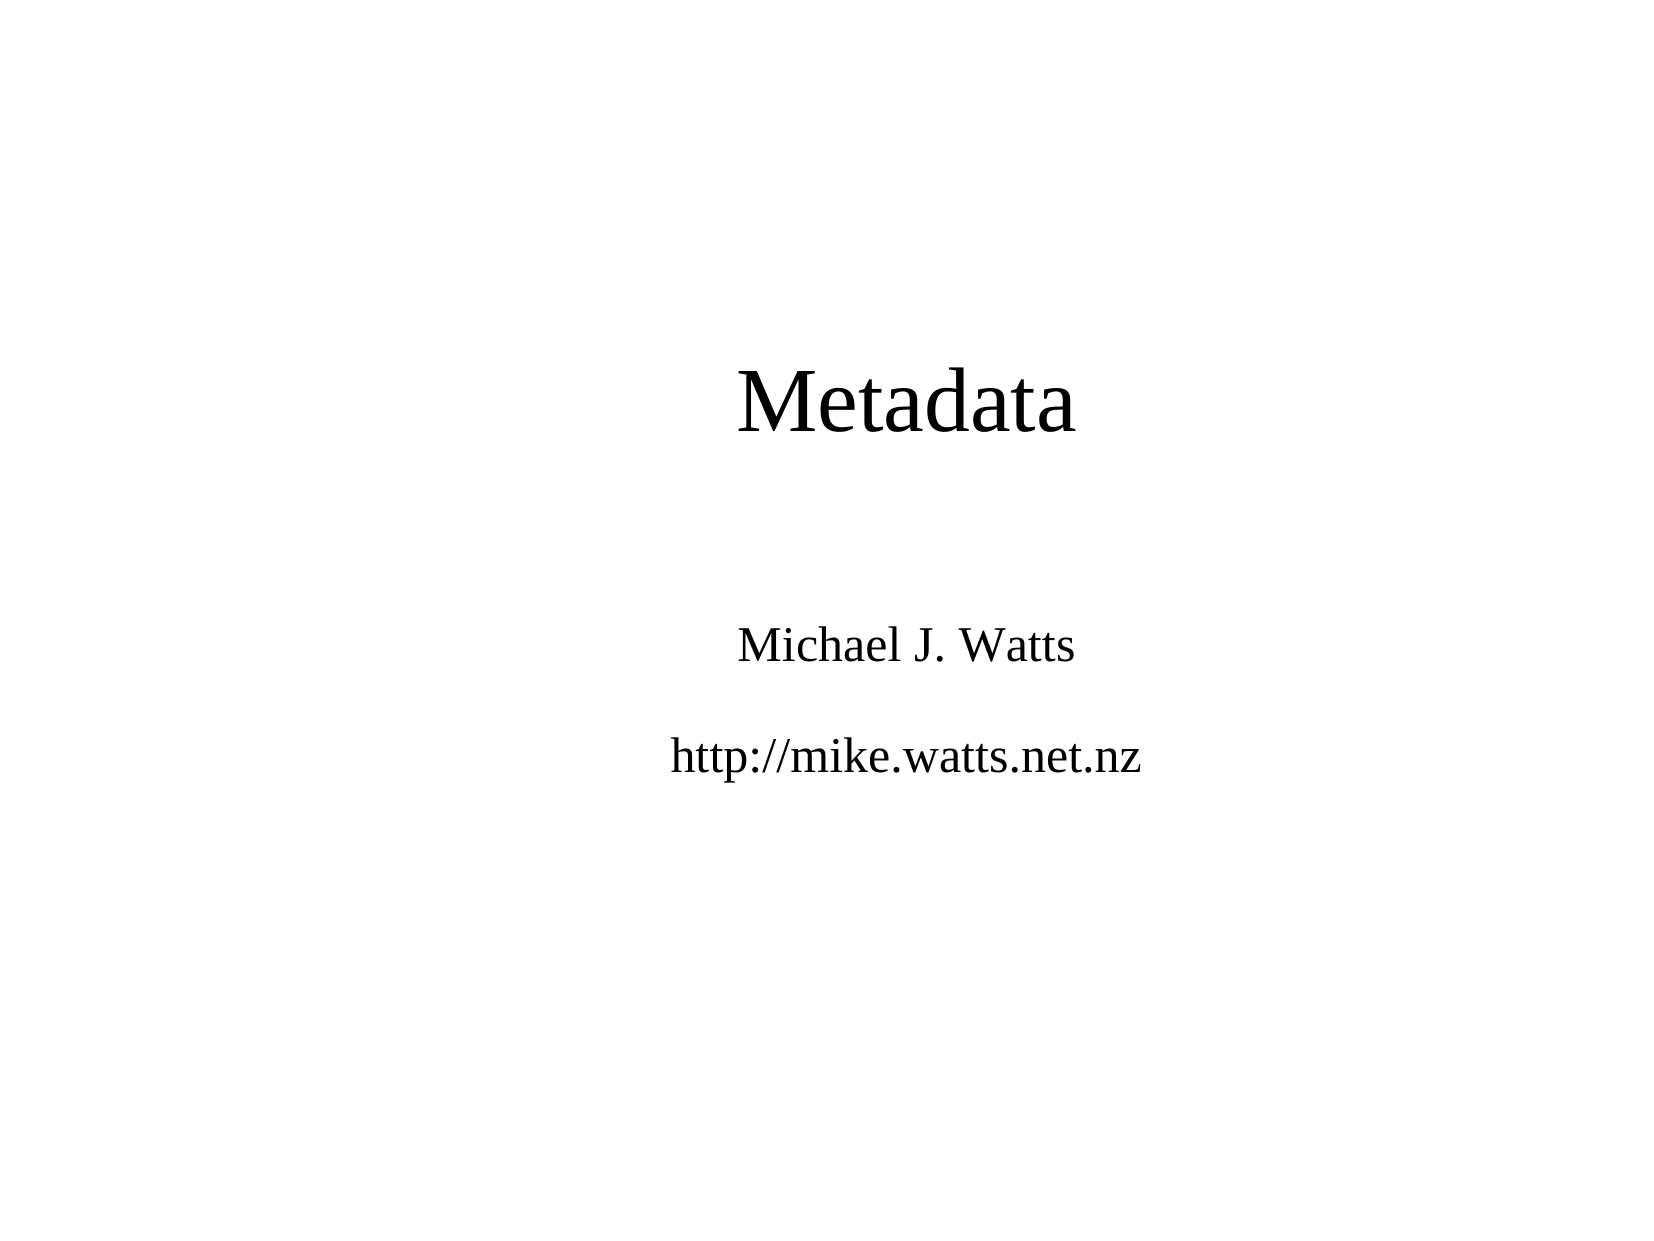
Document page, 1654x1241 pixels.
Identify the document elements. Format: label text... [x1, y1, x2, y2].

text_box Metadata Michael J. Watts http://mike.watts.net.nz [380, 349, 1433, 913]
